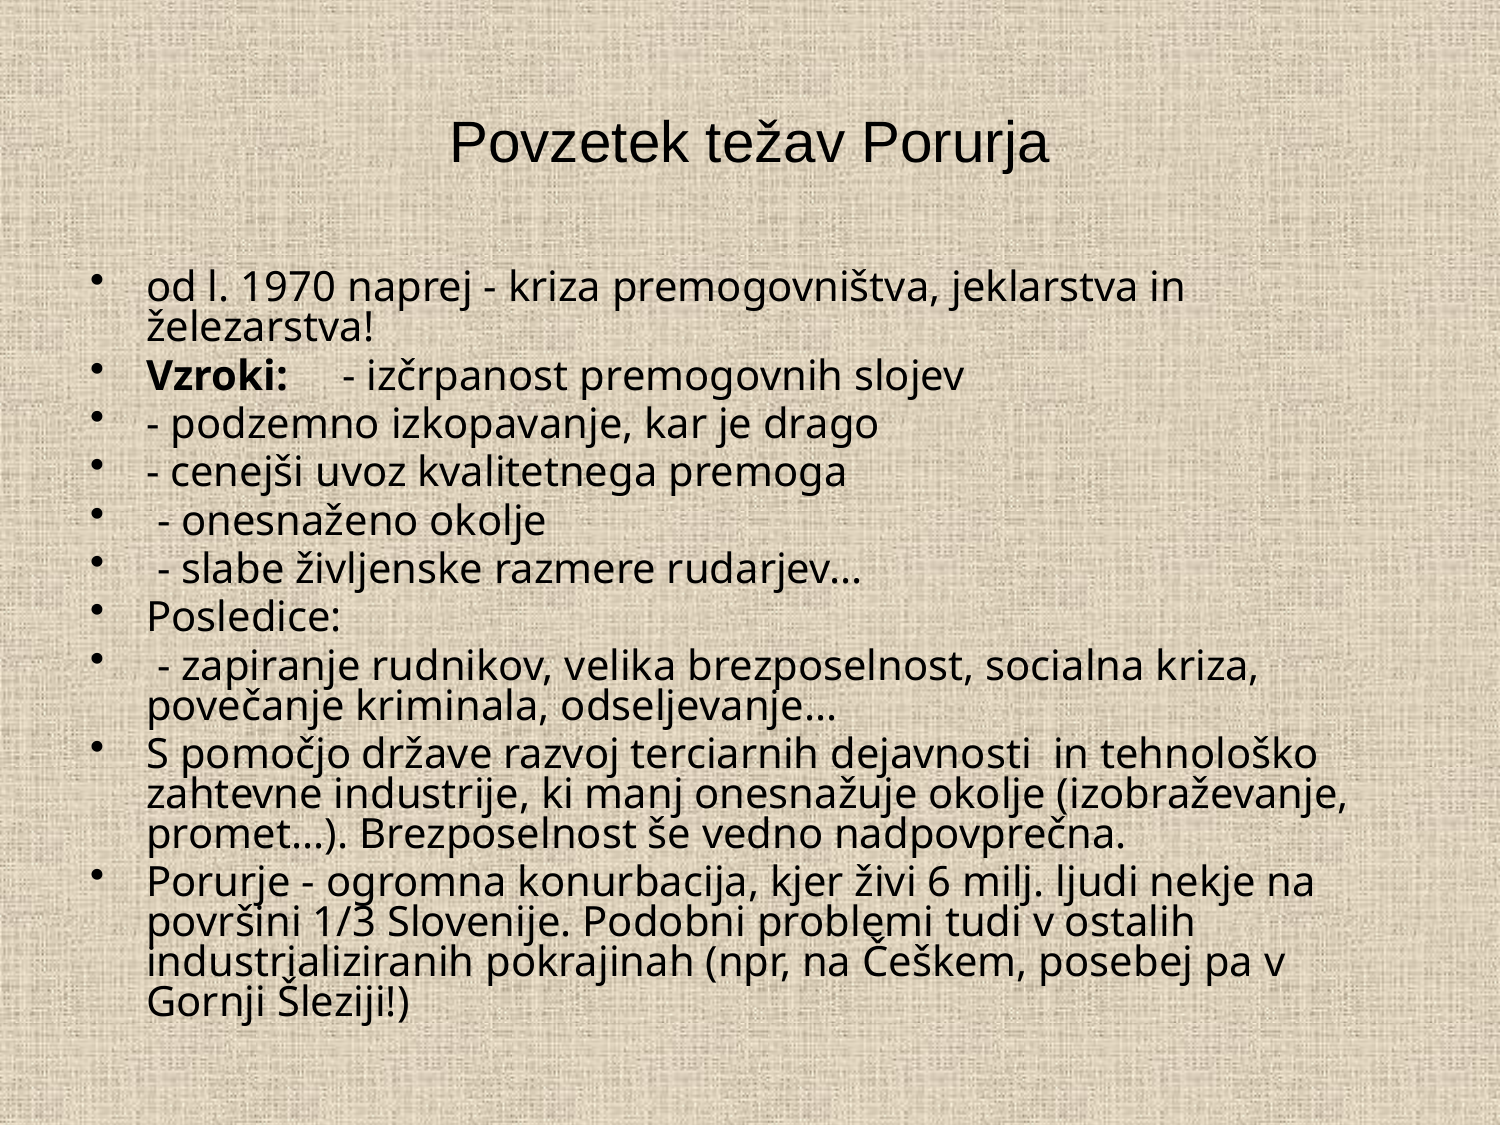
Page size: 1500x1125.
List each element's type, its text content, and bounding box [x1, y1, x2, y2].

list od l. 1970 naprej - kriza premogovništva, jeklarstva in železarstva! Vzroki: - izčrpanost premogovnih slojev - podzemno izkopavanje, kar je drago - cenejši uvoz kvalitetnega premoga - onesnaženo okolje - slabe življenske razmere rudarjev... Posledice: - zapiranje rudnikov, velika brezposelnost, socialna kriza, povečanje kriminala, odseljevanje... S pomočjo države razvoj terciarnih dejavnosti in tehnološko zahtevne industrije, ki manj onesnažuje okolje (izobraževanje, promet...). Brezposelnost še vedno nadpovprečna. Porurje - ogromna konurbacija, kjer živi 6 milj. ljudi nekje na površini 1/3 Slovenije. Podobni problemi tudi v ostalih industrializiranih pokrajinah (npr, na Češkem, posebej pa v Gornji Šleziji!) [75, 262, 1425, 1005]
picture [0, 0, 1500, 1125]
title Povzetek težav Porurja [75, 45, 1425, 233]
